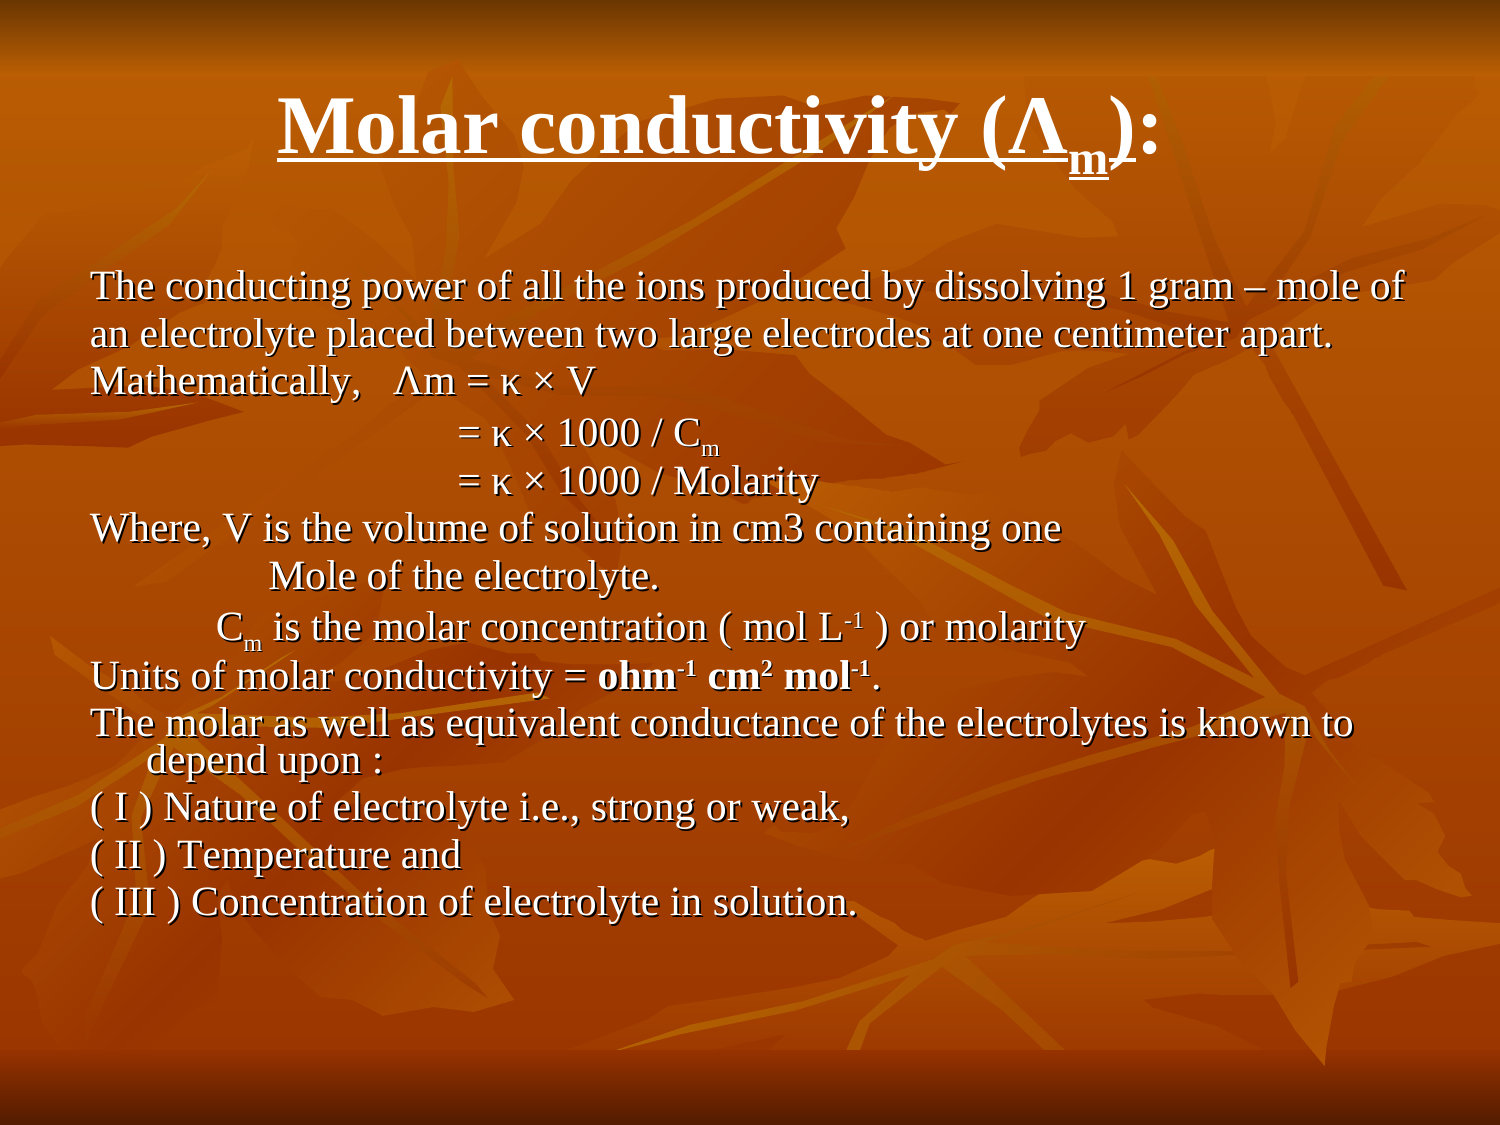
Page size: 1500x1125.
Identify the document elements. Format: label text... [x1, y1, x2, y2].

text_box Molar conductivity (Λm): [262, 62, 1222, 192]
list The conducting power of all the ions produced by dissolving 1 gram – mole of an electrolyte placed between two large electrodes at one centimeter apart. Mathematically, Λm = κ × V = κ × 1000 / Cm = κ × 1000 / Molarity Where, V is the volume of solution in cm3 containing one Mole of the electrolyte. Cm is the molar concentration ( mol L-1 ) or molarity Units of molar conductivity = ohm-1 cm2 mol-1. The molar as well as equivalent conductance of the electrolytes is known to depend upon : ( I ) Nature of electrolyte i.e., strong or weak, ( II ) Temperature and ( III ) Concentration of electrolyte in solution. [75, 262, 1426, 1006]
